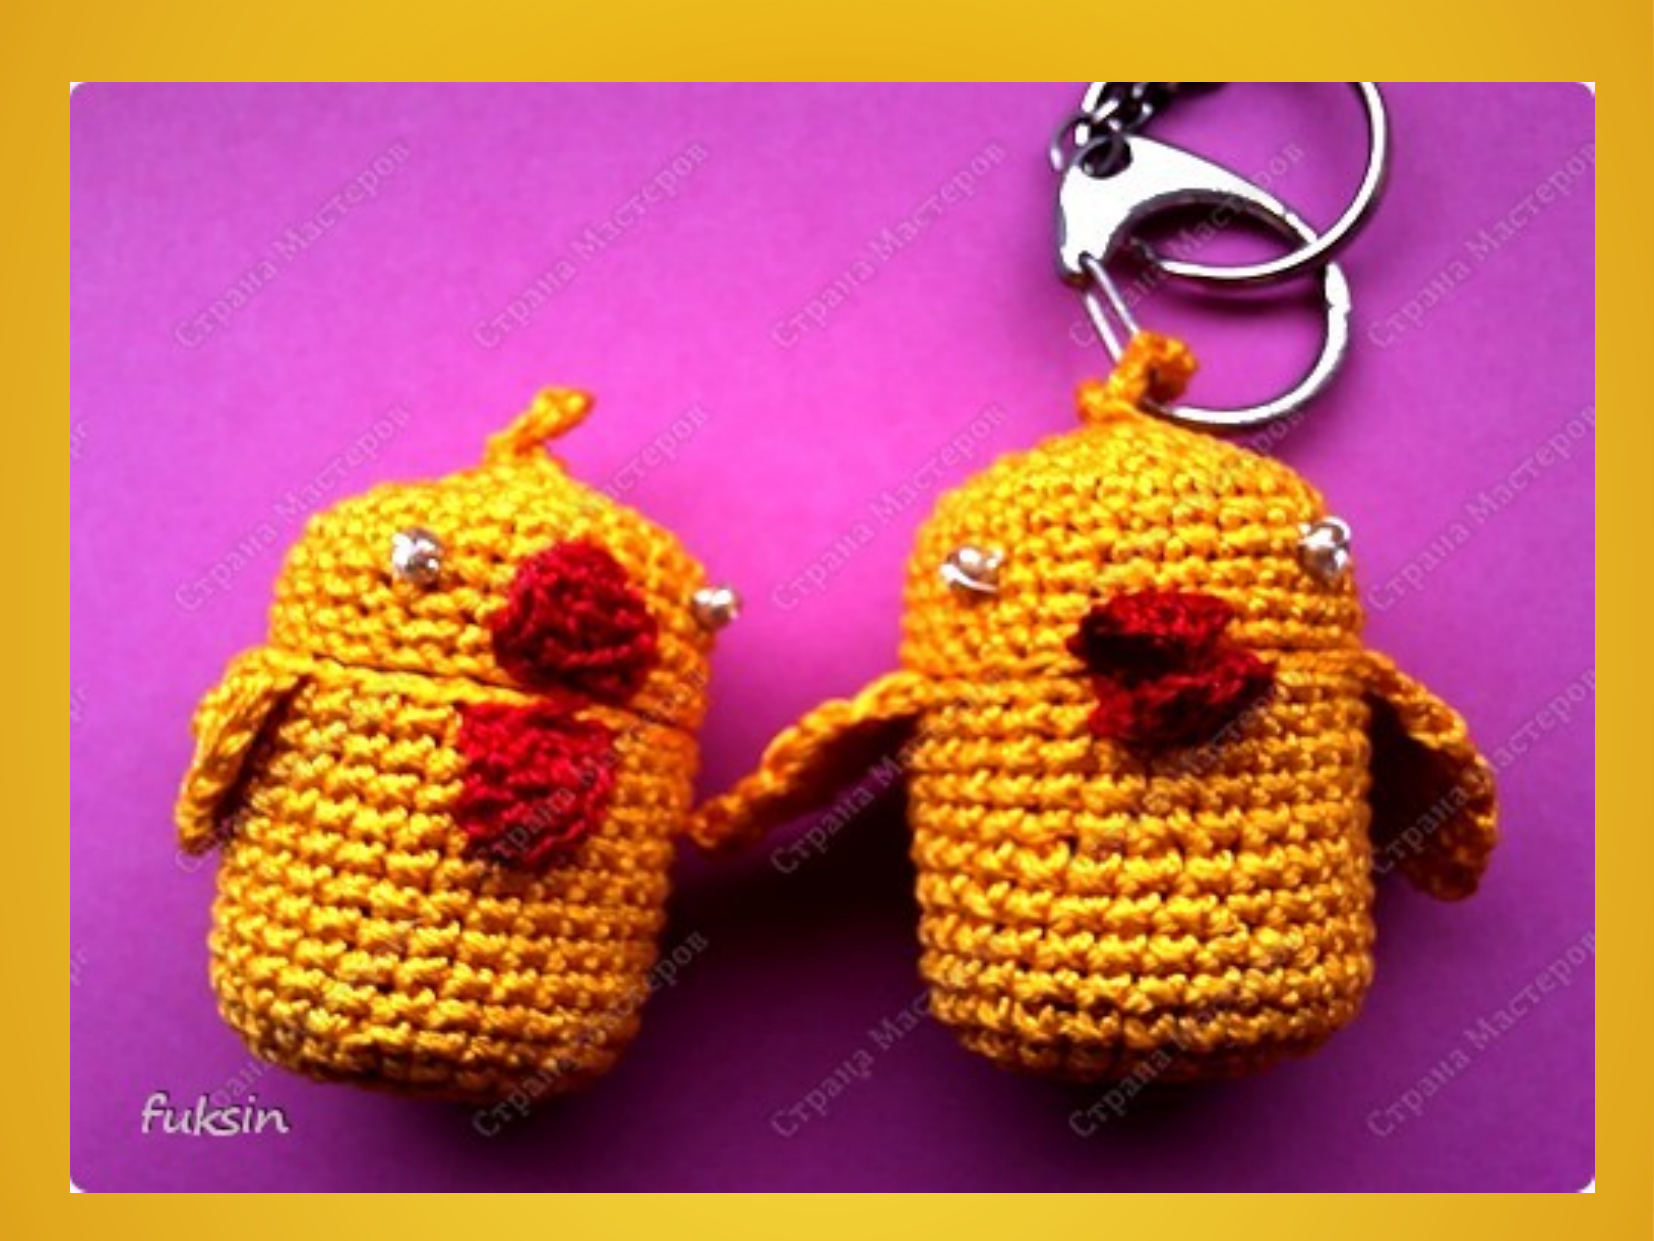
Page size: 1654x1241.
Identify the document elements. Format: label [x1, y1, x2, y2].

picture [70, 82, 1595, 1193]
